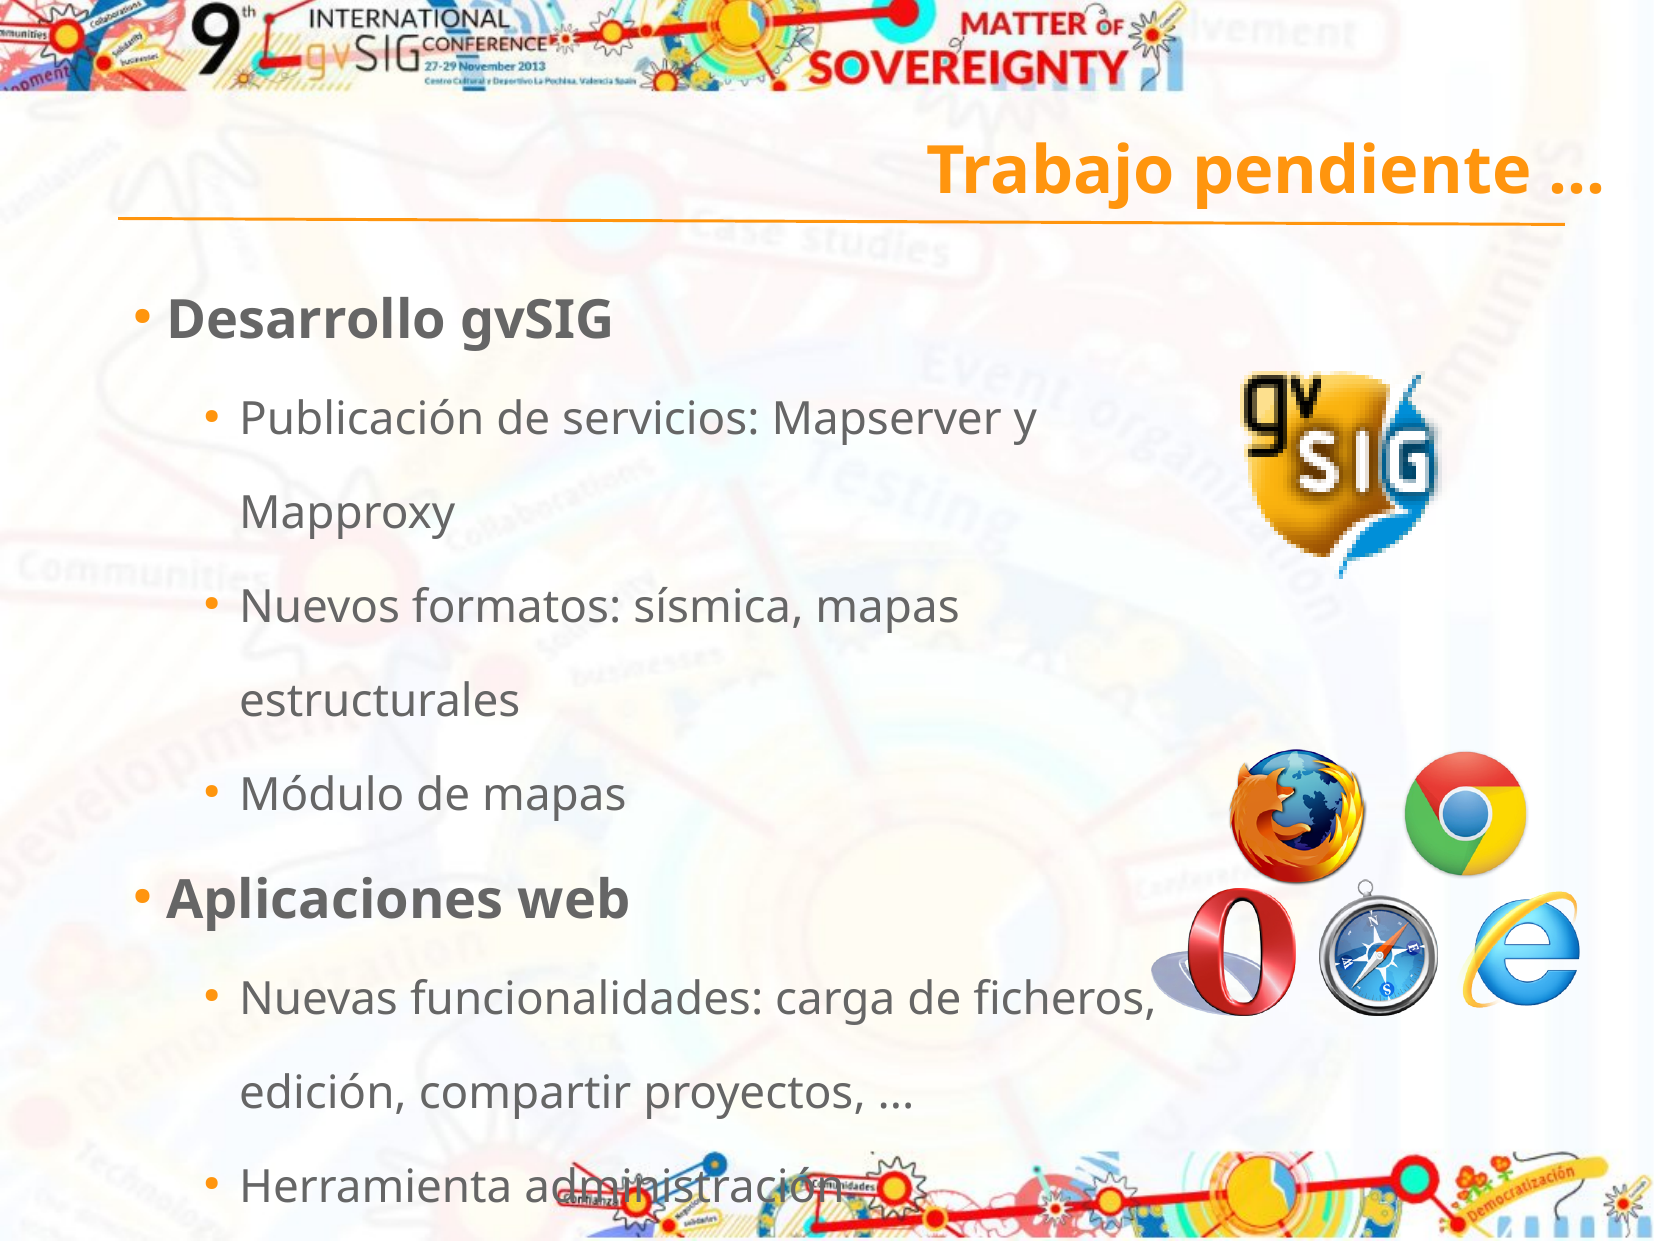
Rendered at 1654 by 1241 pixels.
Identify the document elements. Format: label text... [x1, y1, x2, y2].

text_box Desarrollo gvSIG Publicación de servicios: Mapserver y Mapproxy Nuevos formatos: sísmica, mapas estructurales Módulo de mapas Aplicaciones web Nuevas funcionalidades: carga de ficheros, edición, compartir proyectos, ... Herramienta administración Aplicaciones a medida: ej. Gerencia Plan. [118, 236, 1211, 1201]
picture [0, 0, 1654, 1241]
title Trabajo pendiente ... [118, 118, 1607, 217]
